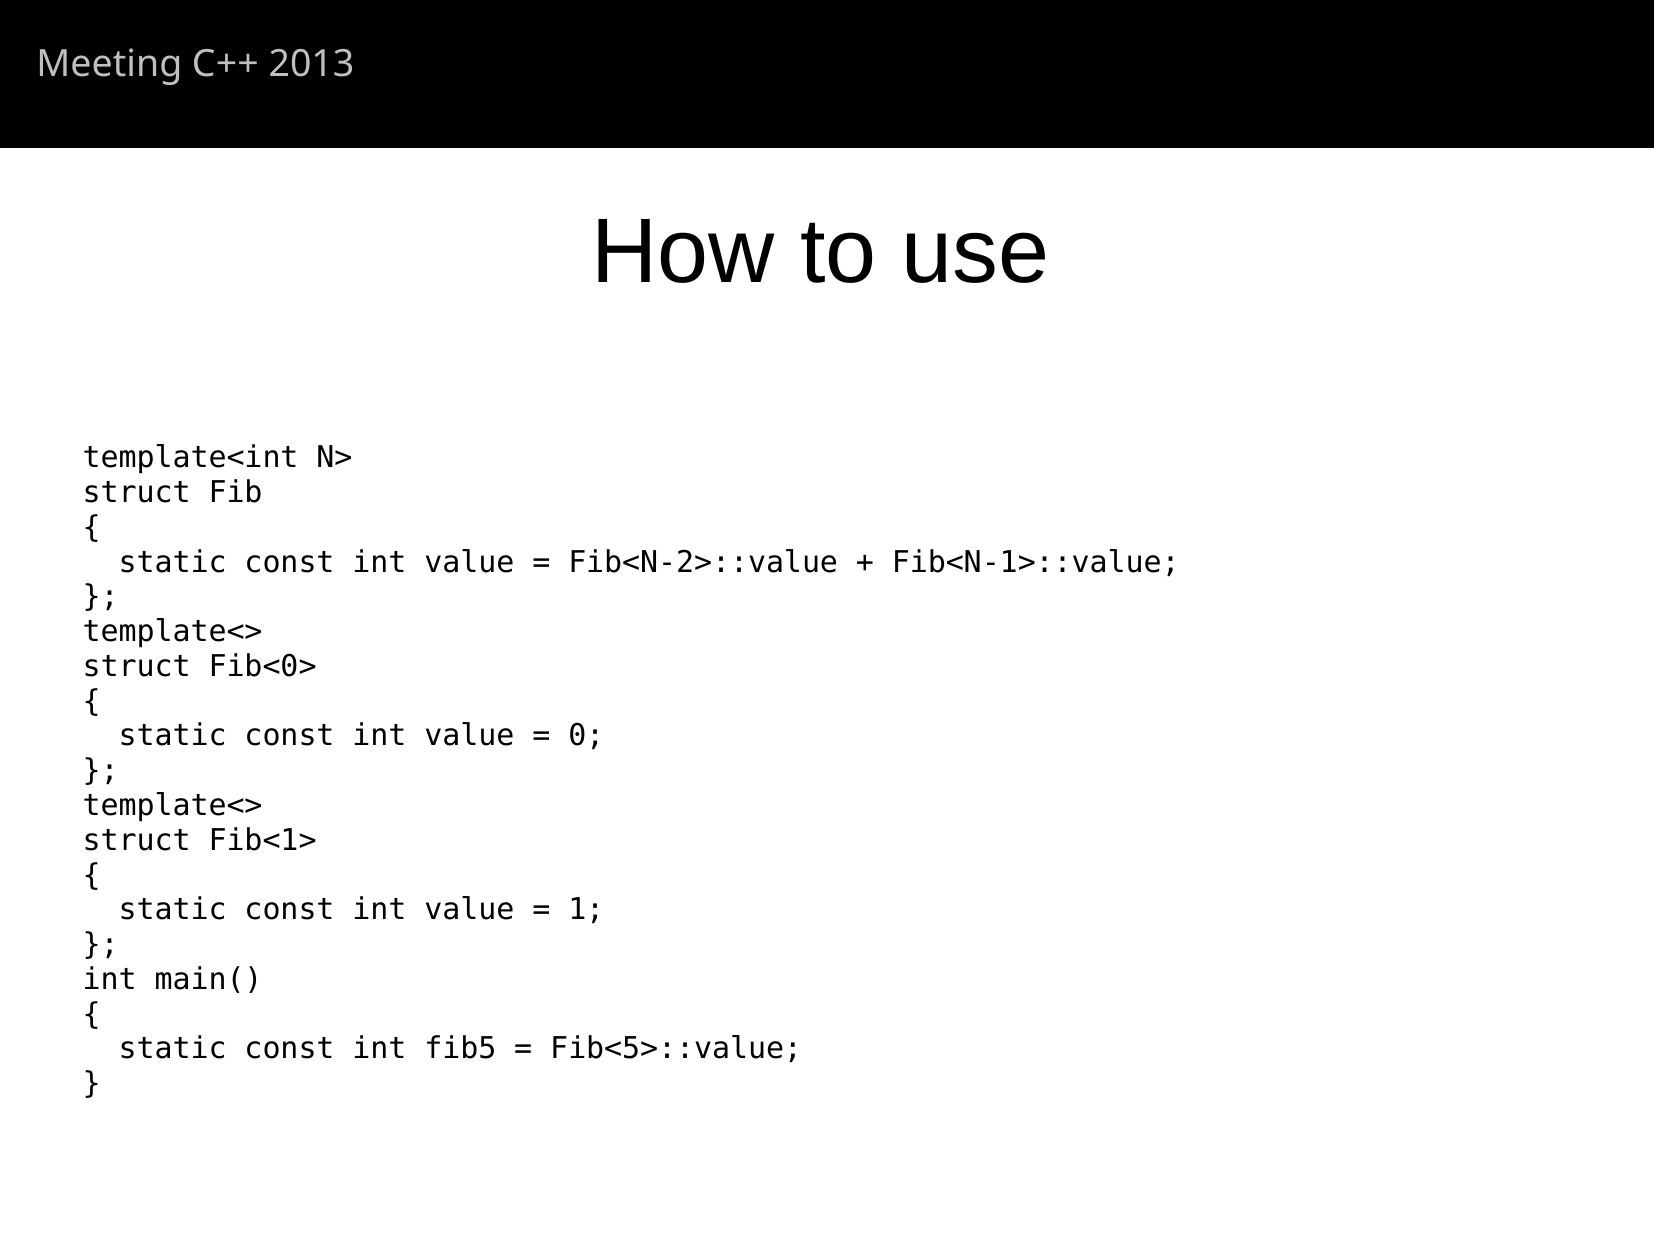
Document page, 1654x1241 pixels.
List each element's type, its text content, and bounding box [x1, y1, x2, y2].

title How to use [76, 147, 1565, 355]
list template<int N> struct Fib { static const int value = Fib<N-2>::value + Fib<N-1>::value; }; template<> struct Fib<0> { static const int value = 0; }; template<> struct Fib<1> { static const int value = 1; }; int main() { static const int fib5 = Fib<5>::value; } [82, 383, 1571, 1104]
